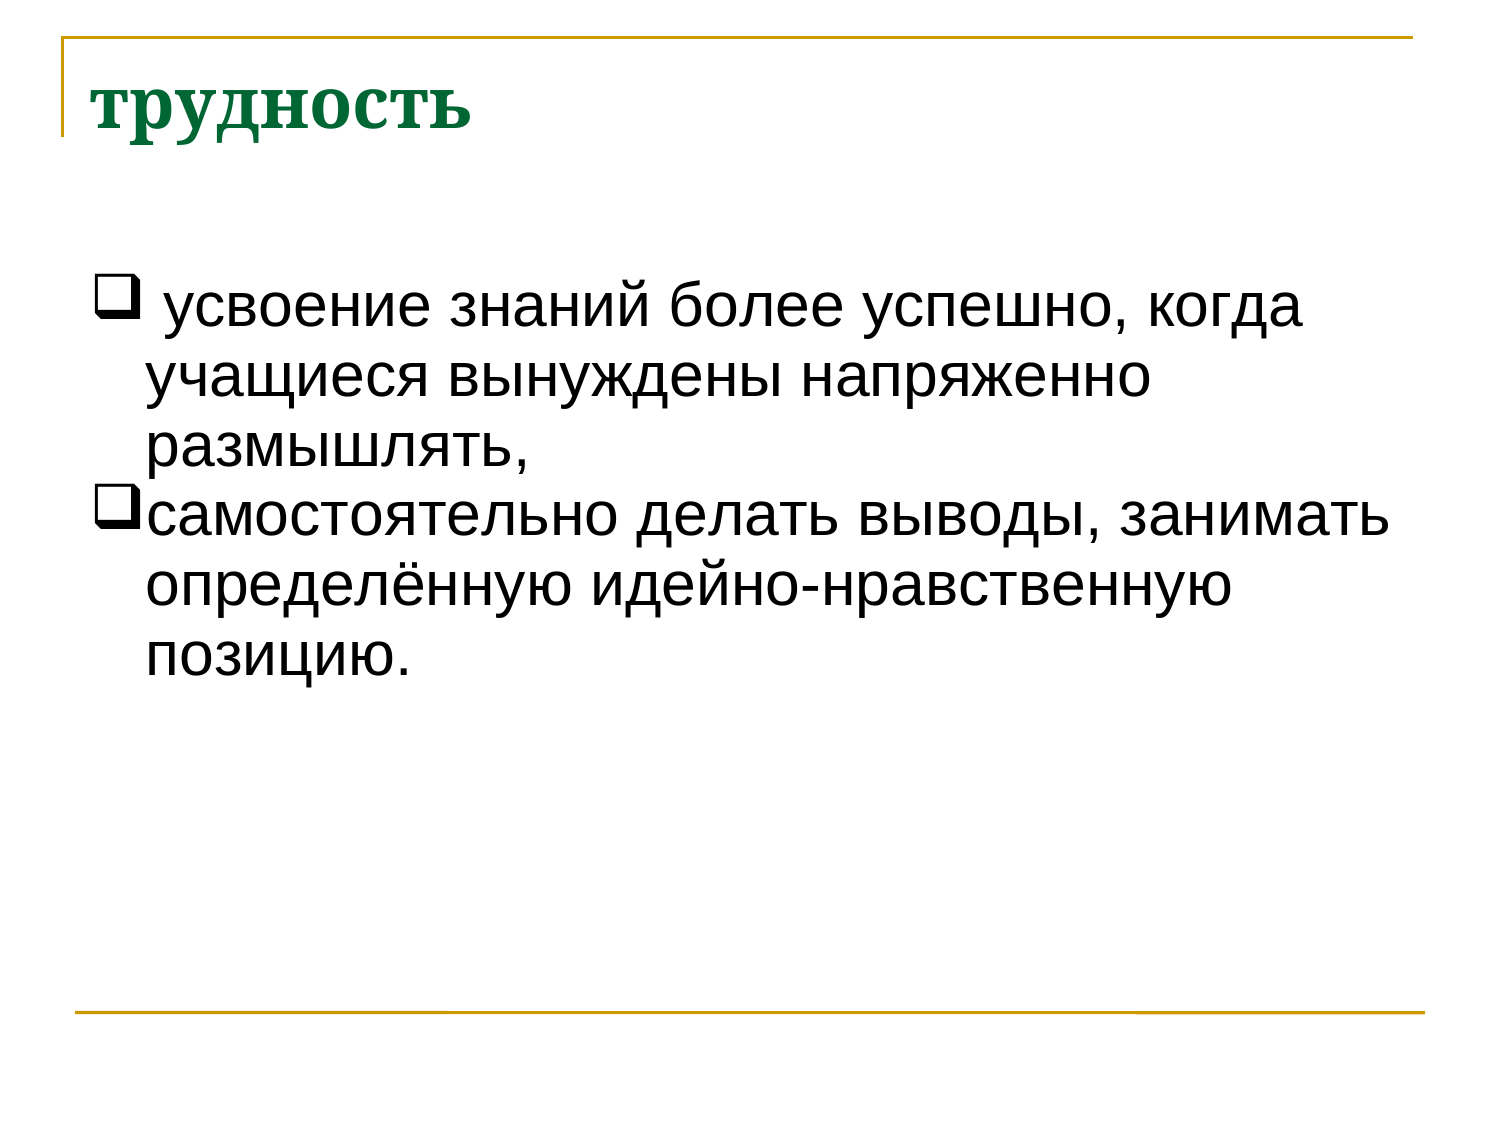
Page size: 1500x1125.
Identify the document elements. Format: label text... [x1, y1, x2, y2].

list усвоение знаний более успешно, когда учащиеся вынуждены напряженно размышлять, самостоятельно делать выводы, занимать определённую идейно-нравственную позицию. [75, 262, 1426, 1006]
title трудность [75, 45, 1426, 233]
